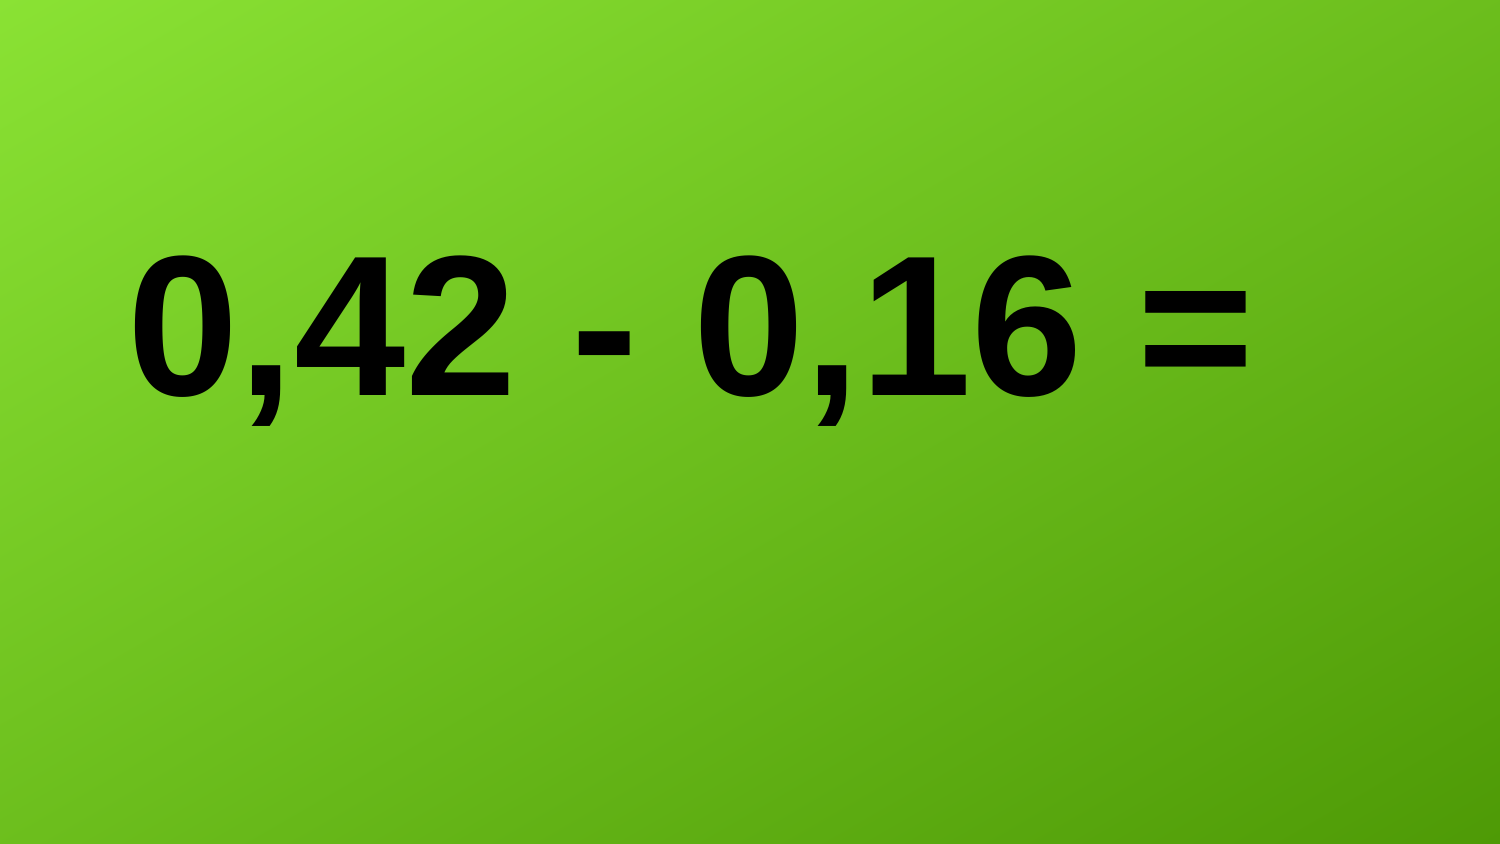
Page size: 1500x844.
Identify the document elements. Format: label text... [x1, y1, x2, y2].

title 0,42 - 0,16 = [112, 259, 1388, 450]
